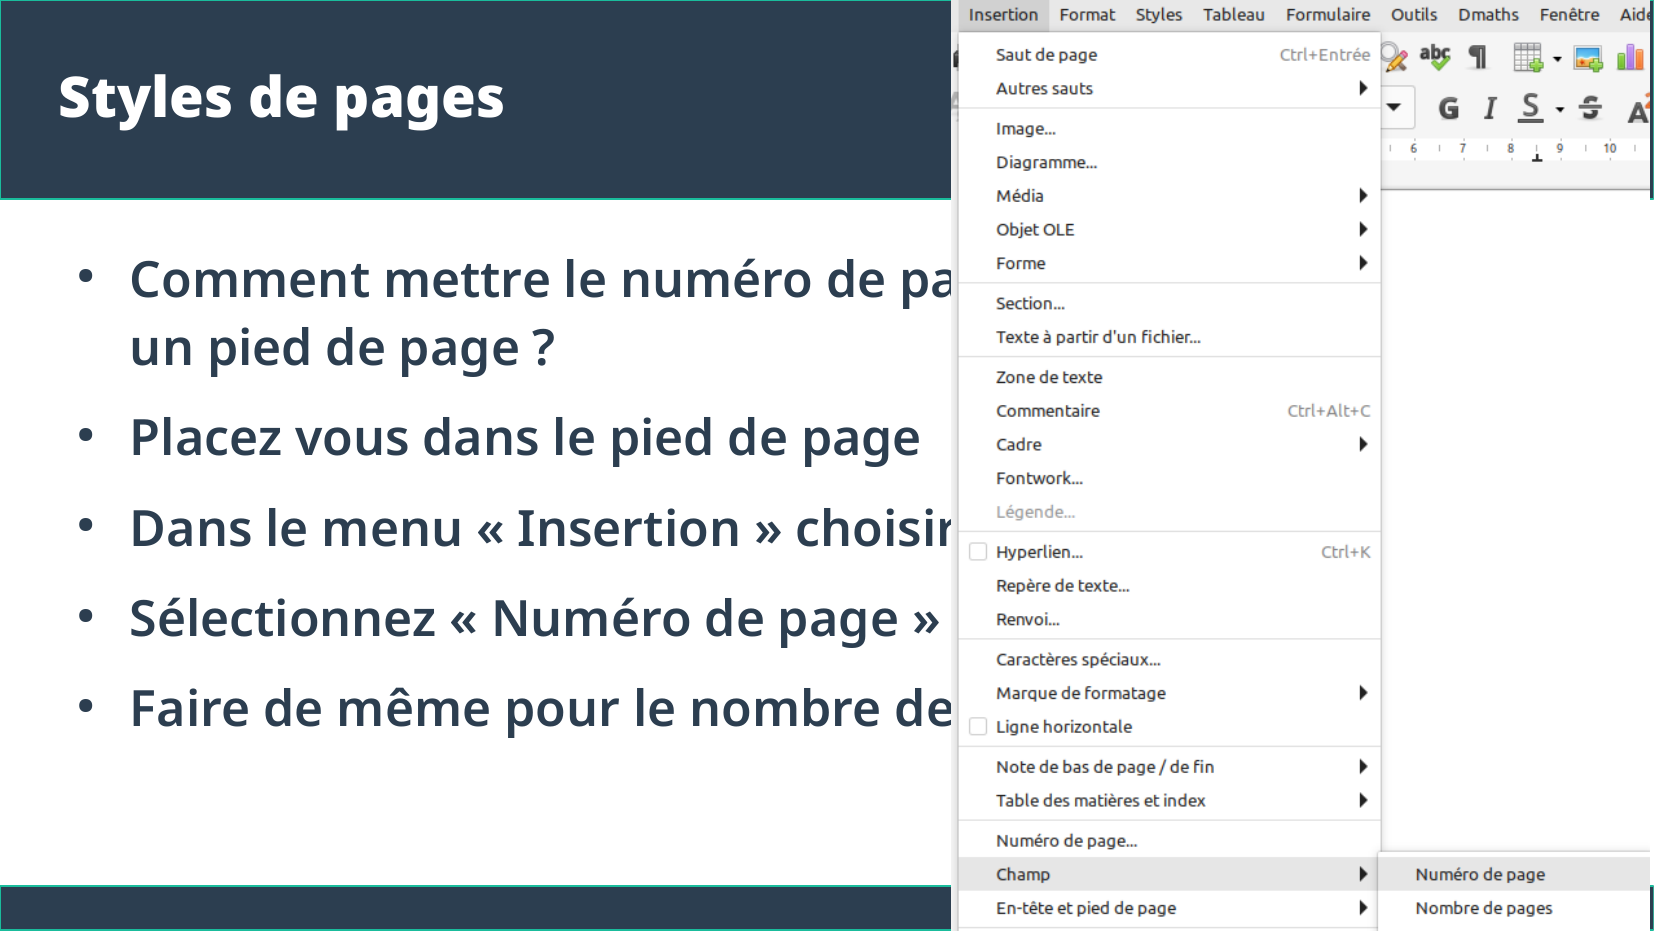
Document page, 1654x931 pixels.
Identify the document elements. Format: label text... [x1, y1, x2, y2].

picture [951, 0, 1650, 931]
list Comment mettre le numéro de page/nombre de page dans un pied de page ? Placez vous dans le pied de page Dans le menu « Insertion » choisir « Champ » Sélectionnez « Numéro de page » Faire de même pour le nombre de pages. [59, 243, 951, 864]
title Styles de pages [59, 37, 951, 155]
